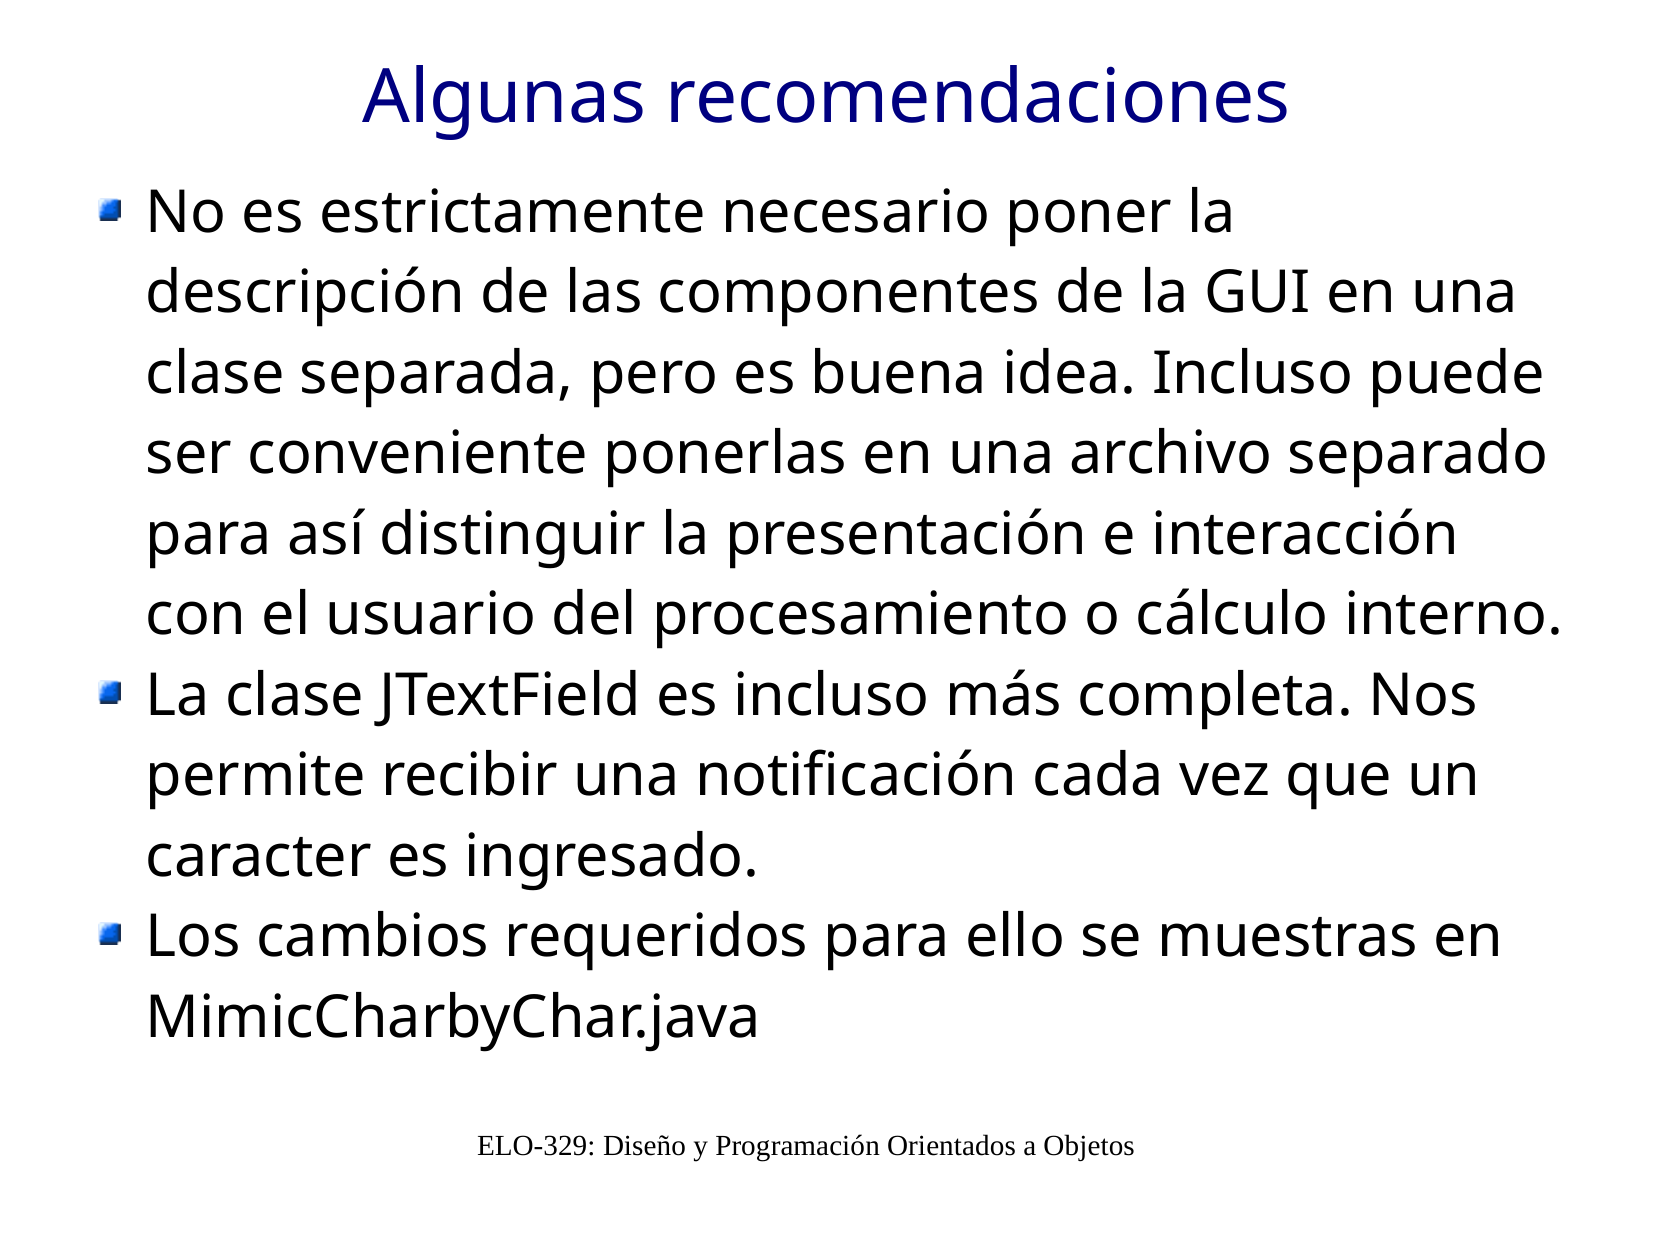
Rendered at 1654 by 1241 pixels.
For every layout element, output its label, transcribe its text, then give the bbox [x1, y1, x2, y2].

list No es estrictamente necesario poner la descripción de las componentes de la GUI en una clase separada, pero es buena idea. Incluso puede ser conveniente ponerlas en una archivo separado para así distinguir la presentación e interacción con el usuario del procesamiento o cálculo interno. La clase JTextField es incluso más completa. Nos permite recibir una notificación cada vez que un caracter es ingresado. Los cambios requeridos para ello se muestras en MimicCharbyChar.java [82, 169, 1571, 1097]
title Algunas recomendaciones [82, 43, 1571, 145]
